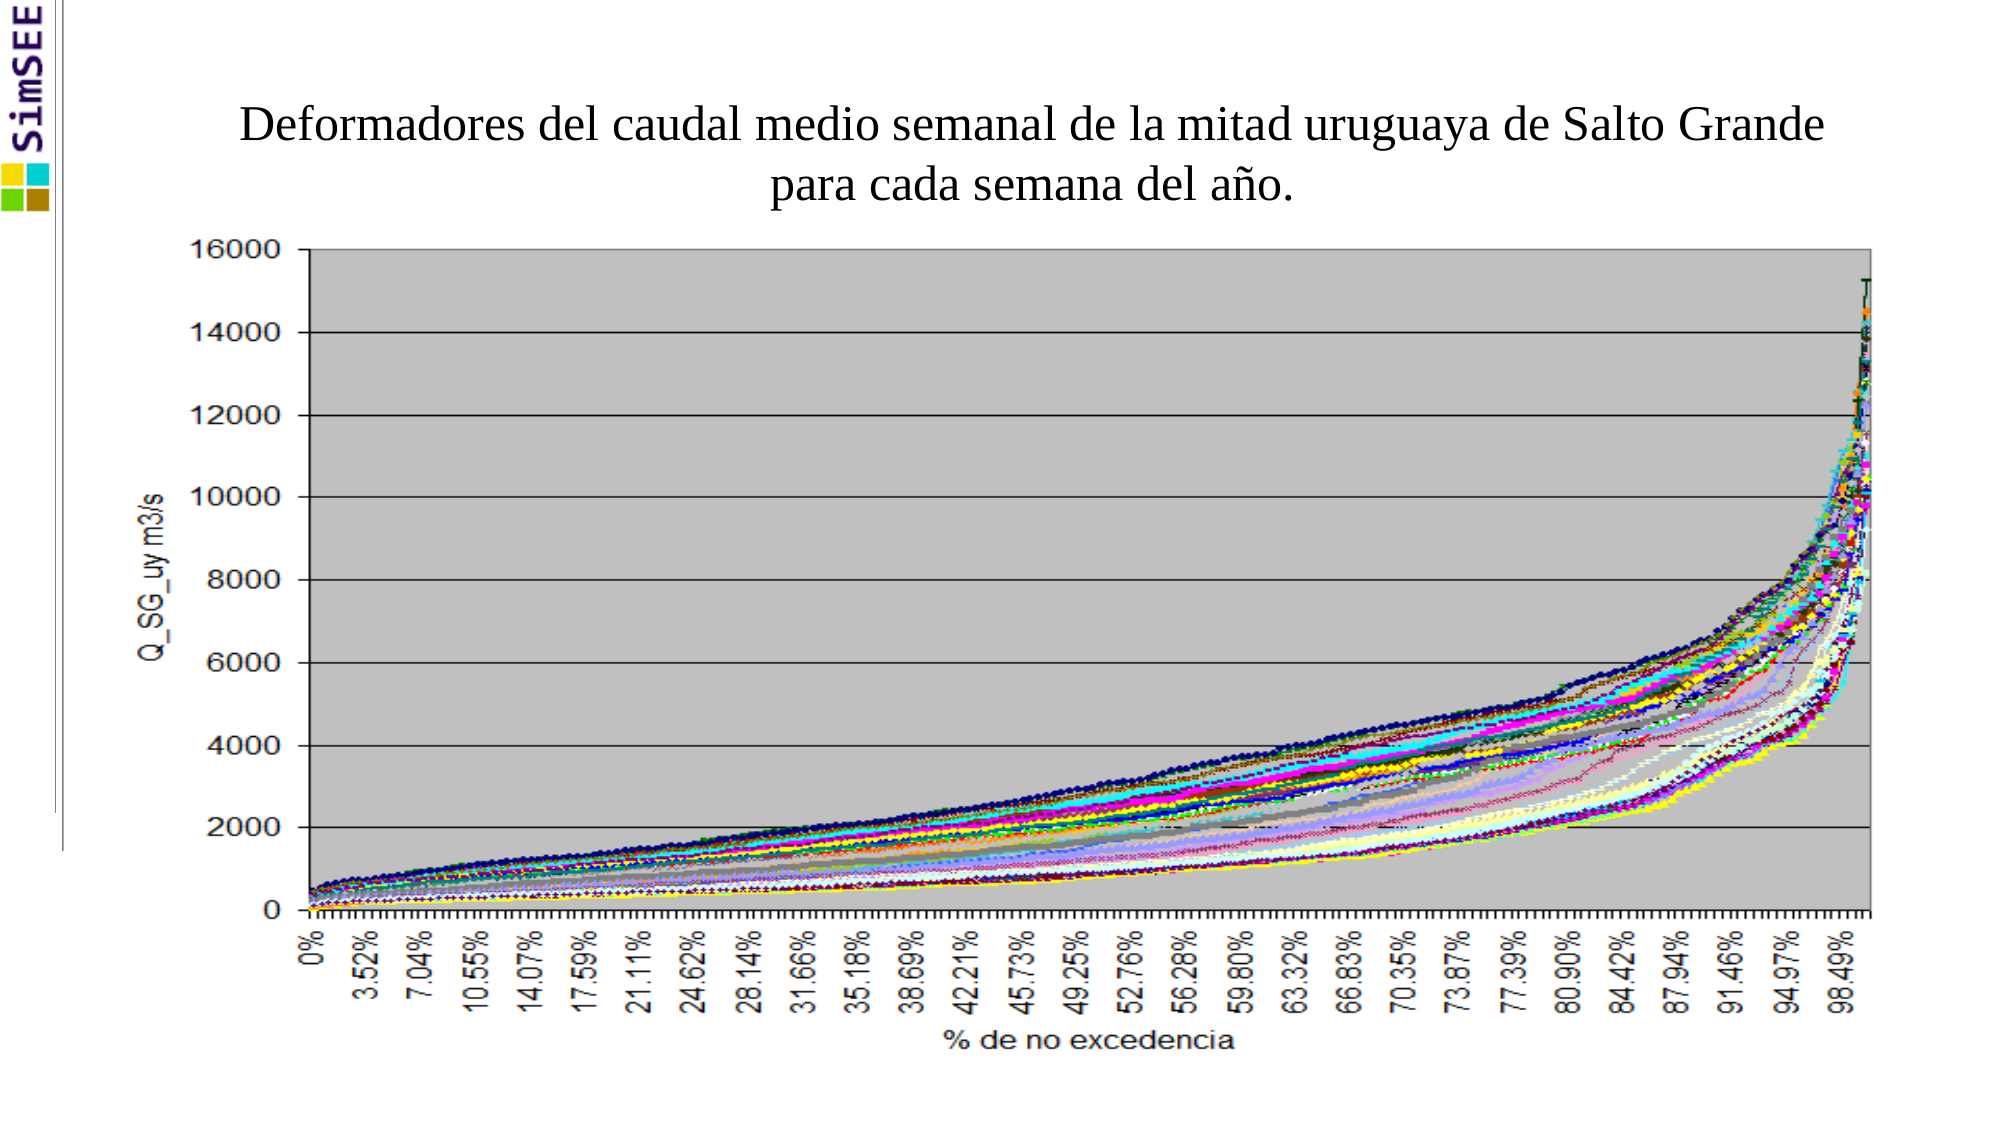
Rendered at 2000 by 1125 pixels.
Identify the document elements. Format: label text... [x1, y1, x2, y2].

picture [107, 224, 1893, 1057]
picture [0, 5, 52, 154]
picture [0, 162, 51, 213]
title Deformadores del caudal medio semanal de la mitad uruguaya de Salto Grande para cada semana del año. [183, 62, 1883, 224]
